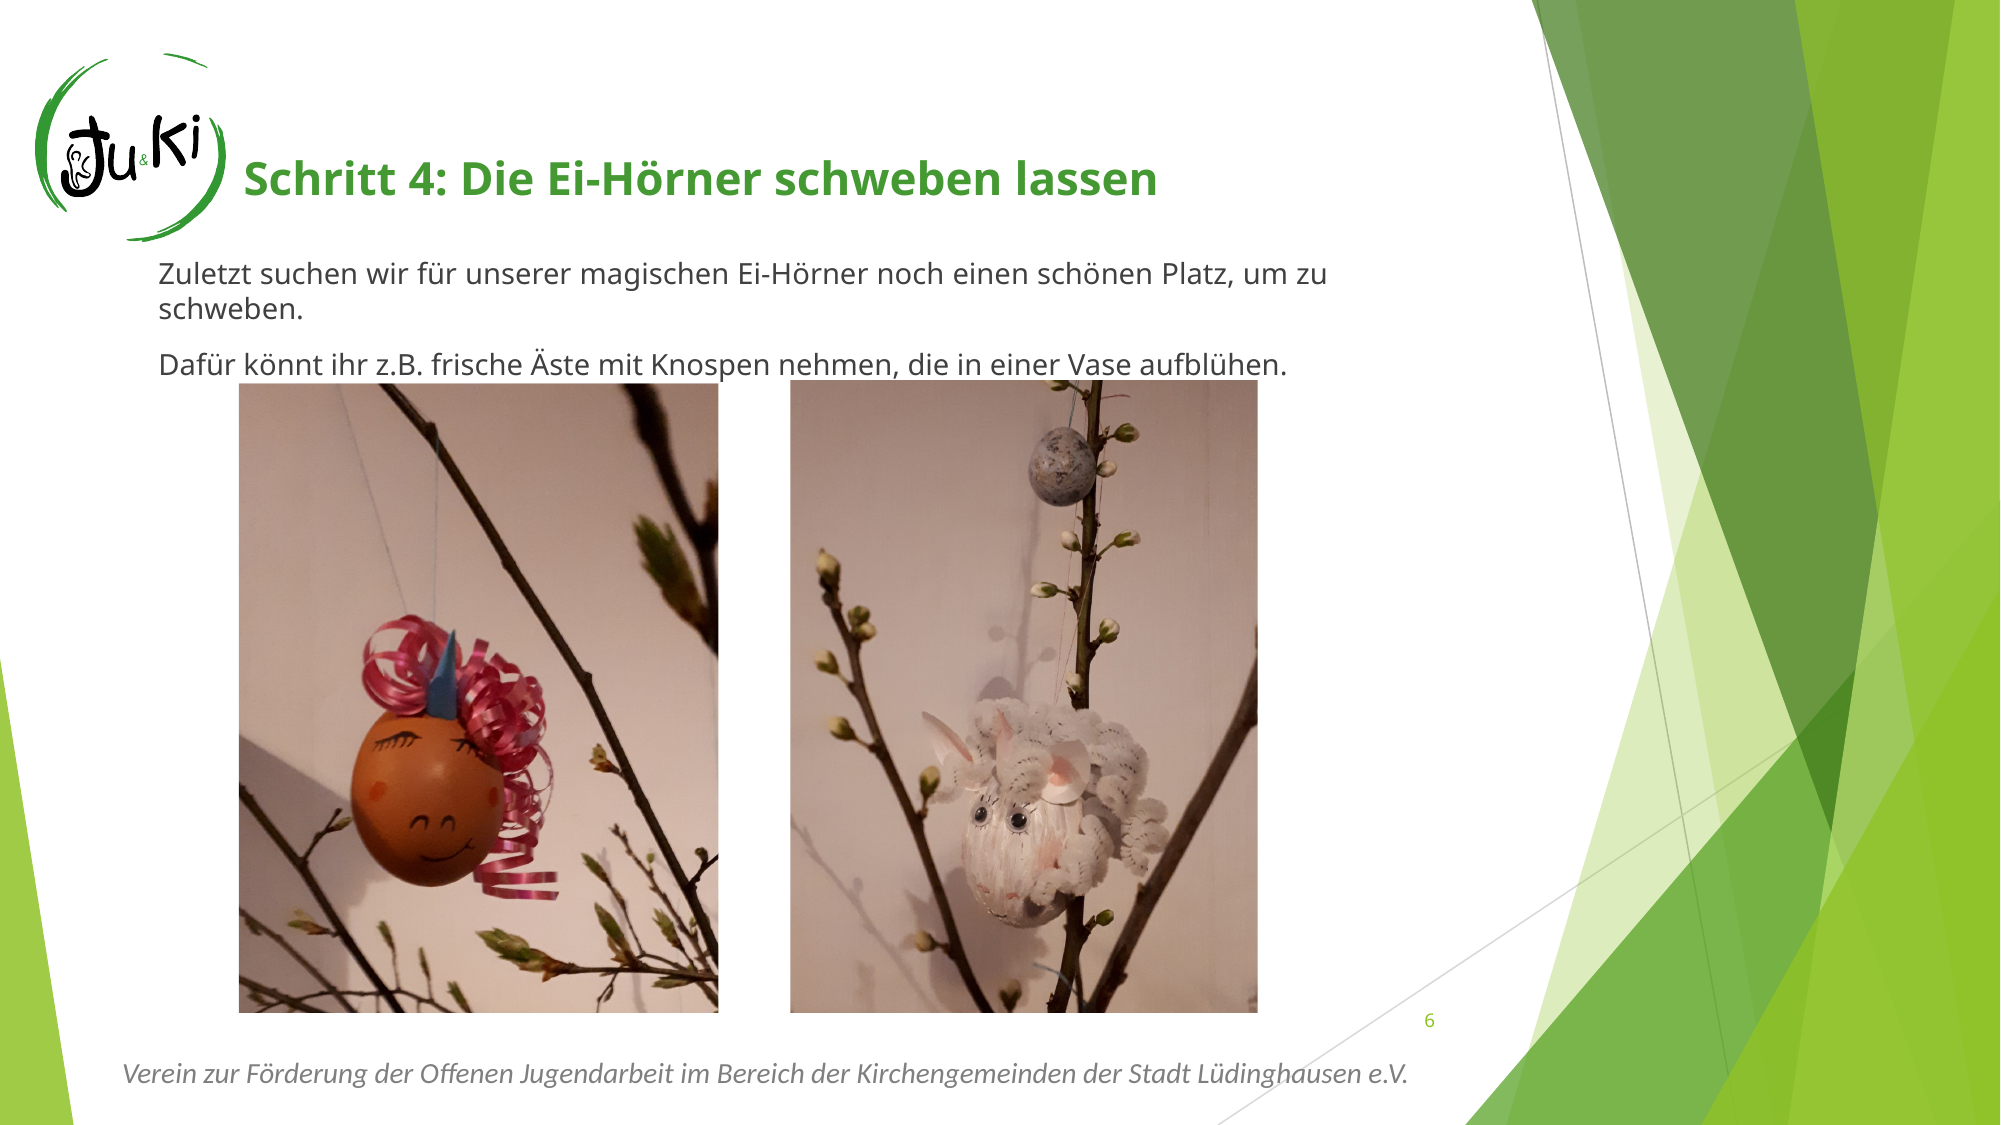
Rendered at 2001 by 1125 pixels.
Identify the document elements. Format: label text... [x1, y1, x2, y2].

picture [238, 380, 719, 1013]
picture [790, 380, 1258, 1013]
text_box Verein zur Förderung der Offenen Jugendarbeit im Bereich der Kirchengemeinden der Stadt Lüdinghausen e.V. [107, 1047, 1700, 1098]
list Zuletzt suchen wir für unserer magischen Ei-Hörner noch einen schönen Platz, um zu schweben. Dafür könnt ihr z.B. frische Äste mit Knospen nehmen, die in einer Vase aufblühen. [143, 247, 1446, 812]
text_box [1409, 991, 1522, 1051]
picture [31, 46, 229, 246]
title Schritt 4: Die Ei-Hörner schweben lassen [228, 77, 1186, 212]
